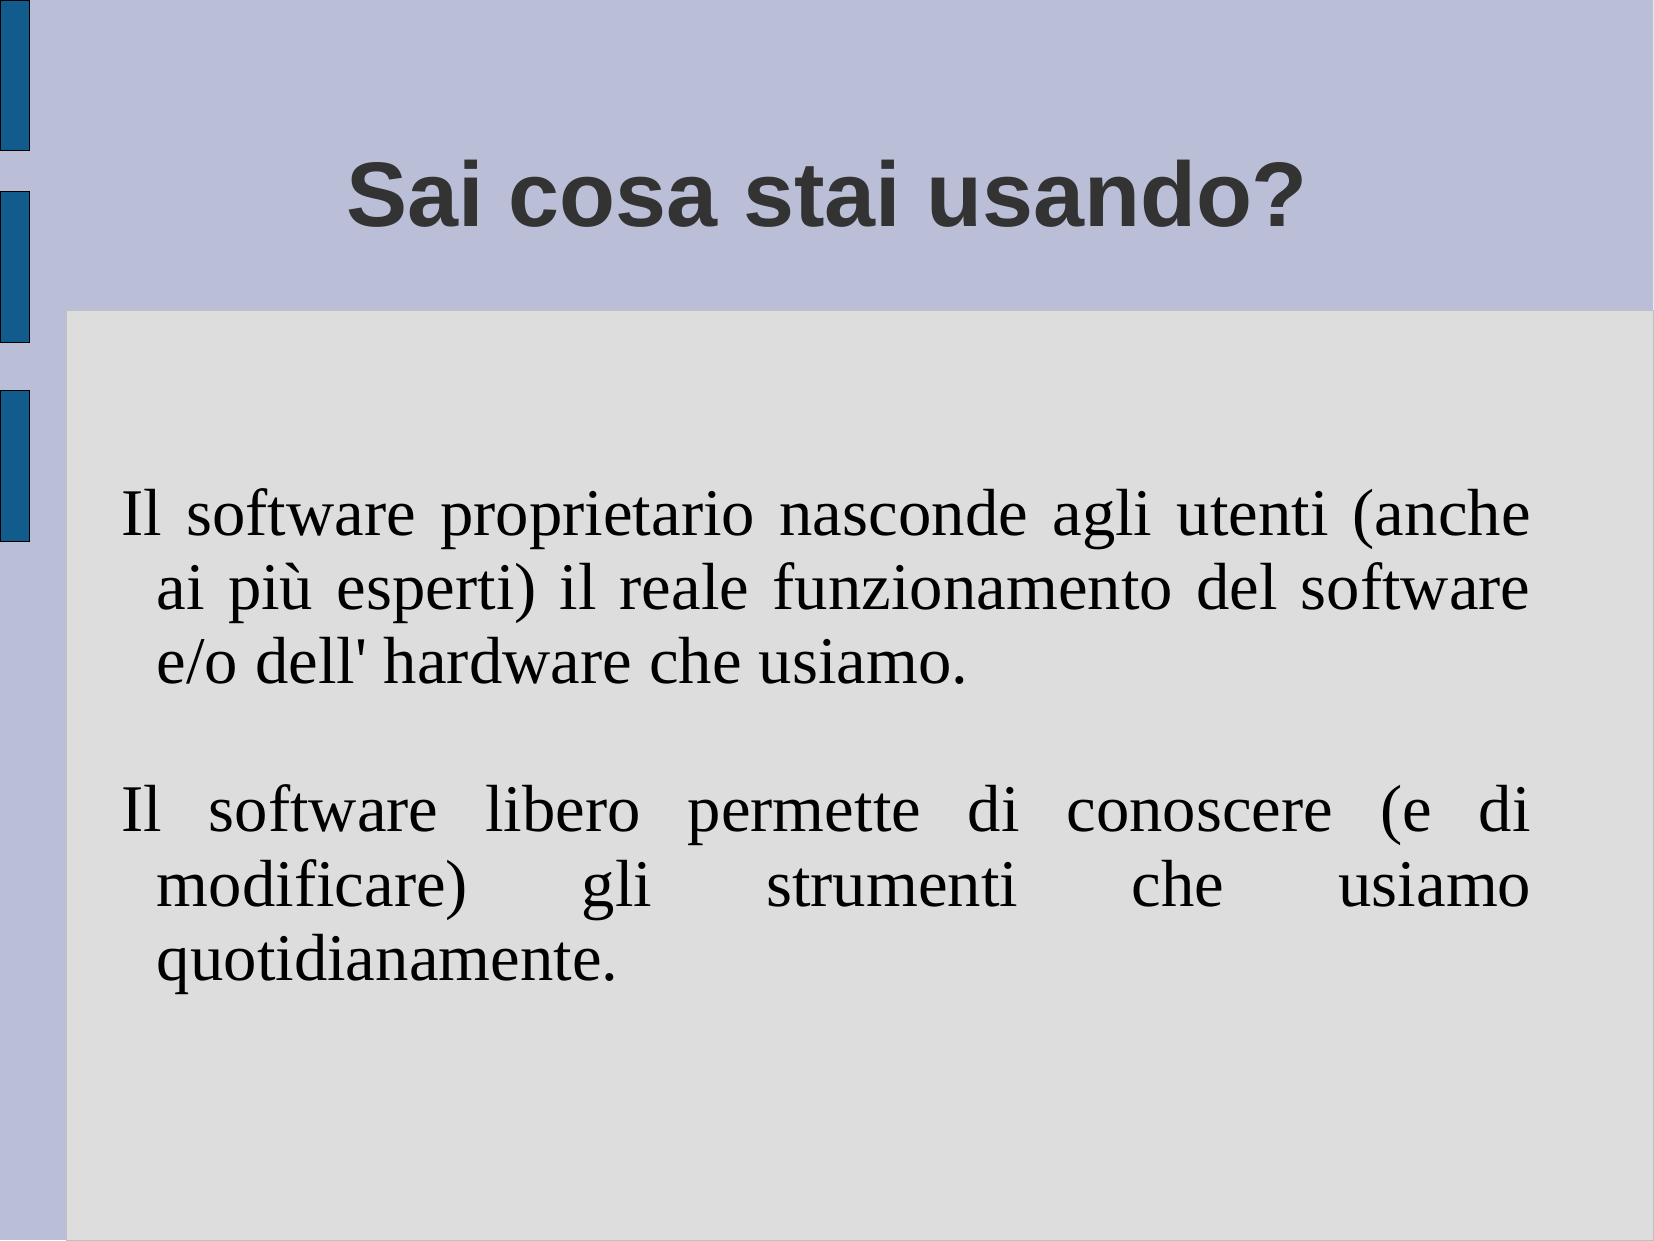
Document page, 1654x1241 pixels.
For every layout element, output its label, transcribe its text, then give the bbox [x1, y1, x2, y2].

subtitle Il software proprietario nasconde agli utenti (anche ai più esperti) il reale funzionamento del software e/o dell' hardware che usiamo. Il software libero permette di conoscere (e di modificare) gli strumenti che usiamo quotidianamente. [121, 352, 1534, 1119]
title Sai cosa stai usando? [121, 98, 1534, 291]
